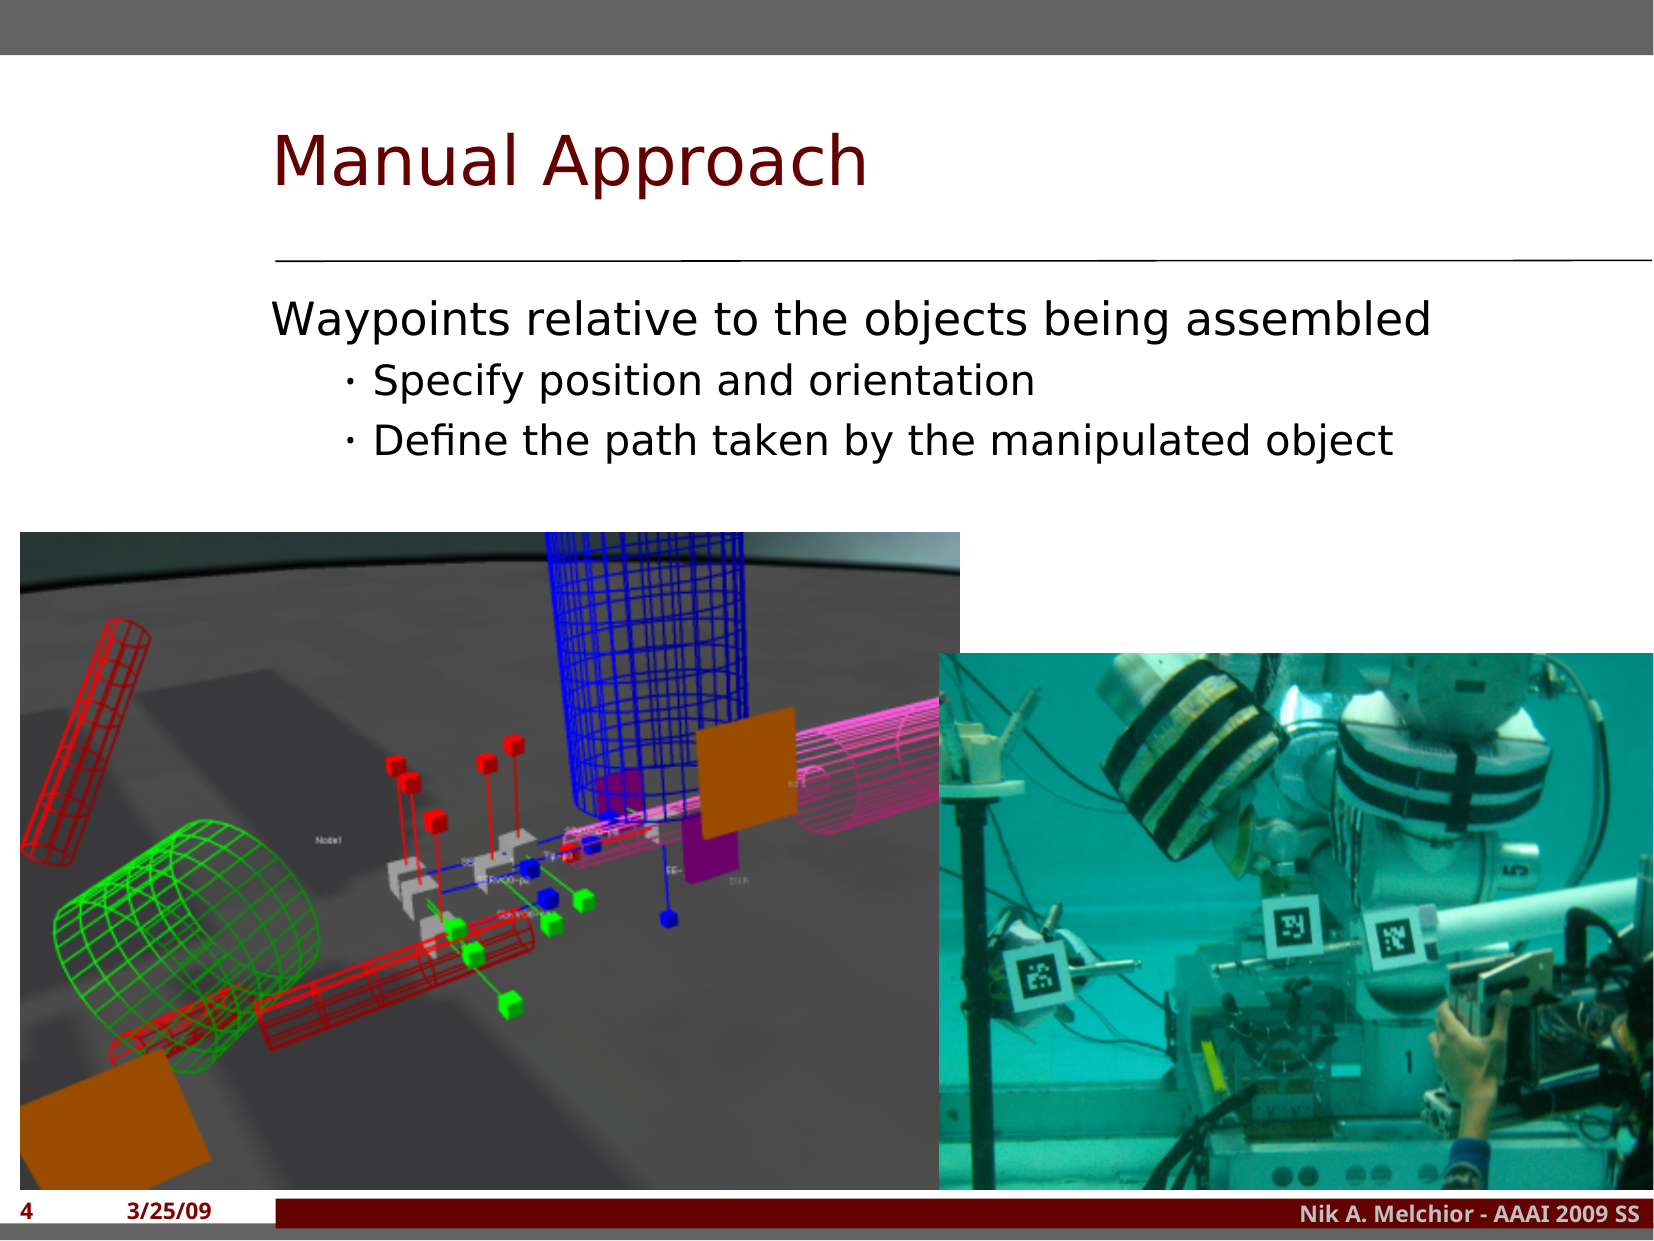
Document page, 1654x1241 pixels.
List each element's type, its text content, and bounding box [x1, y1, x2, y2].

list Waypoints relative to the objects being assembled Specify position and orientation Define the path taken by the manipulated object [270, 294, 1607, 1080]
picture [20, 532, 1654, 1190]
title Manual Approach [271, 75, 1553, 255]
